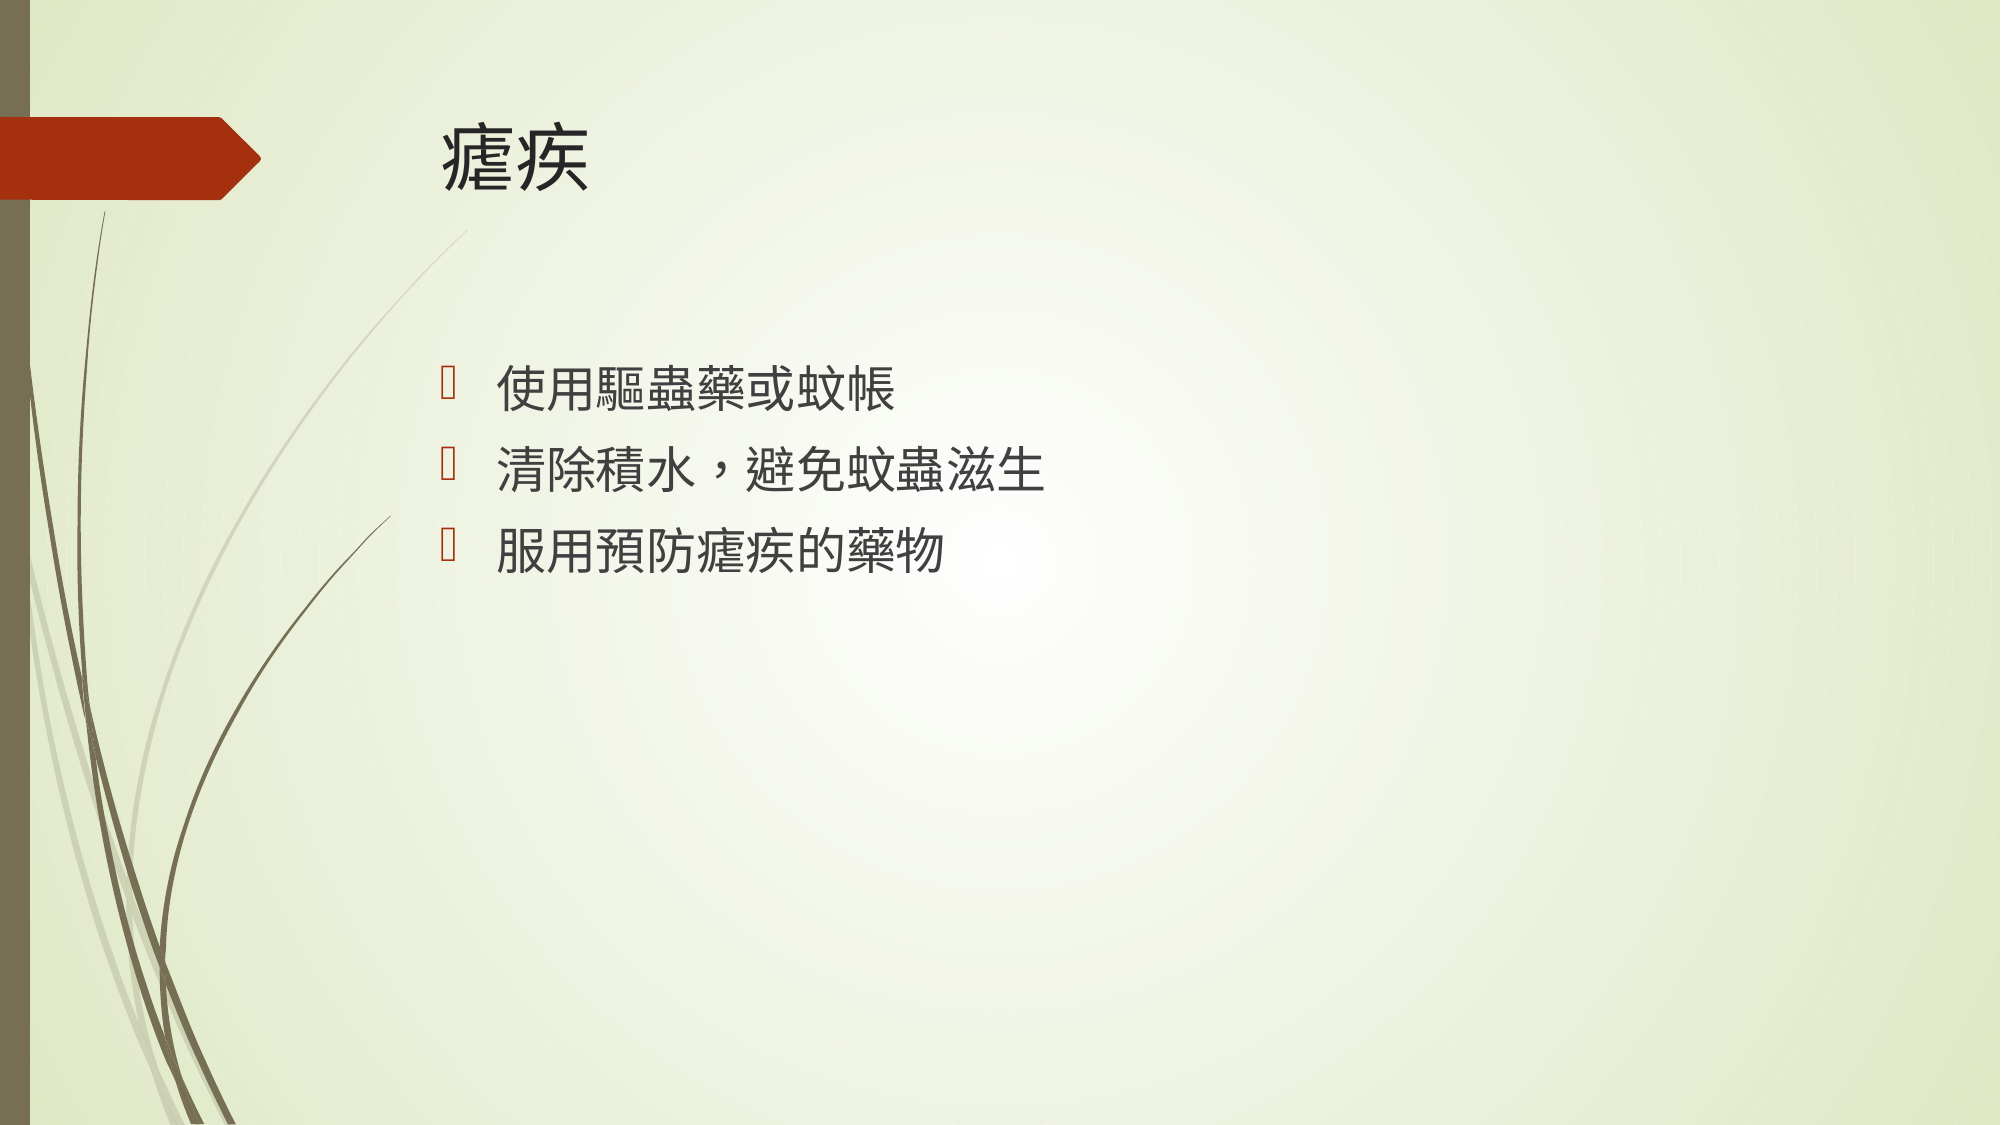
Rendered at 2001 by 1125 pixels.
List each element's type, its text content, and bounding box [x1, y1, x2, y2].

title 瘧疾 [425, 102, 1888, 313]
list 使用驅蟲藥或蚊帳 清除積水，避免蚊蟲滋生 服用預防瘧疾的藥物 [424, 350, 1888, 970]
